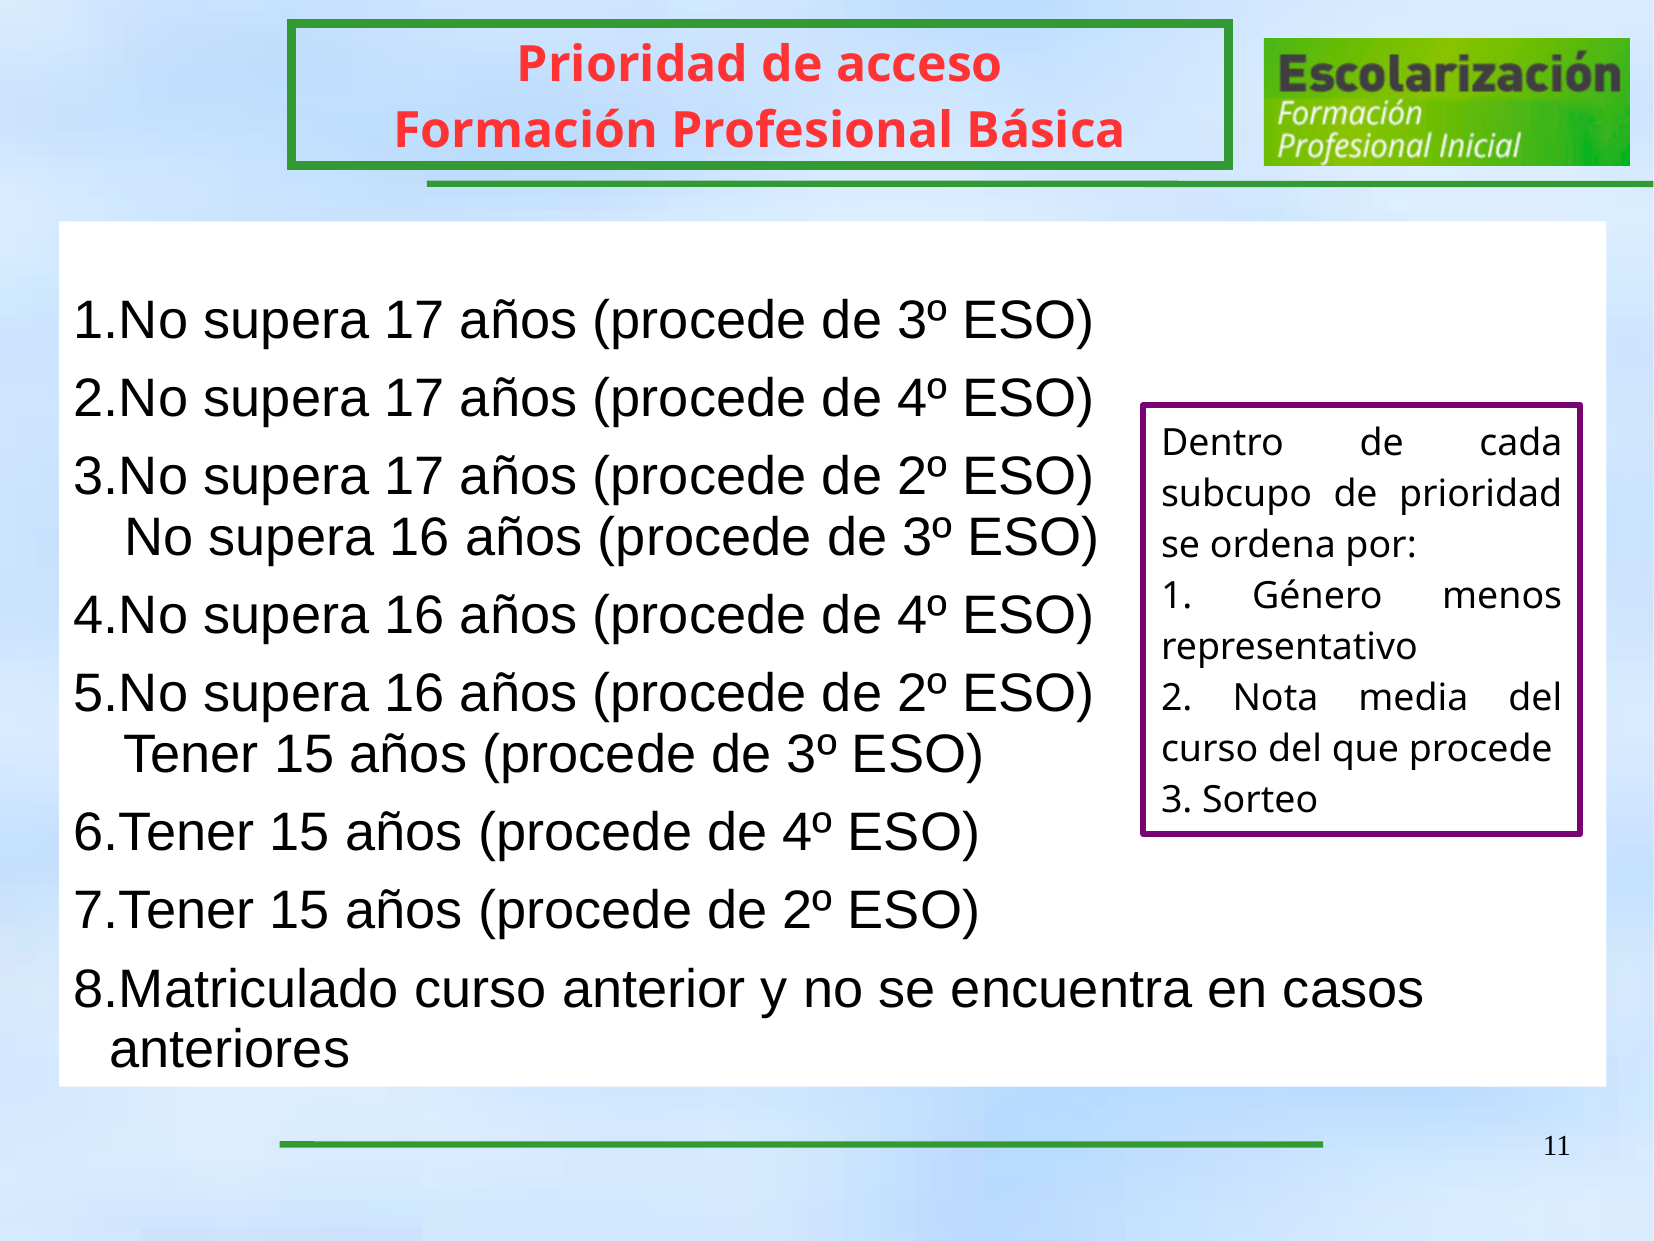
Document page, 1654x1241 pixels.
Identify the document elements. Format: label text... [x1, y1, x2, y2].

text_box Prioridad de acceso Formación Profesional Básica [291, 23, 1229, 166]
text_box No supera 17 años (procede de 3º ESO) No supera 17 años (procede de 4º ESO) No supera 17 años (procede de 2º ESO) No supera 16 años (procede de 3º ESO) No supera 16 años (procede de 4º ESO) No supera 16 años (procede de 2º ESO) Tener 15 años (procede de 3º ESO) Tener 15 años (procede de 4º ESO) Tener 15 años (procede de 2º ESO) Matriculado curso anterior y no se encuentra en casos anteriores [59, 221, 1607, 1087]
picture [0, 0, 1654, 1241]
text_box Dentro de cada subcupo de prioridad se ordena por: 1. Género menos representativo 2. Nota media del curso del que procede 3. Sorteo [1143, 405, 1581, 815]
